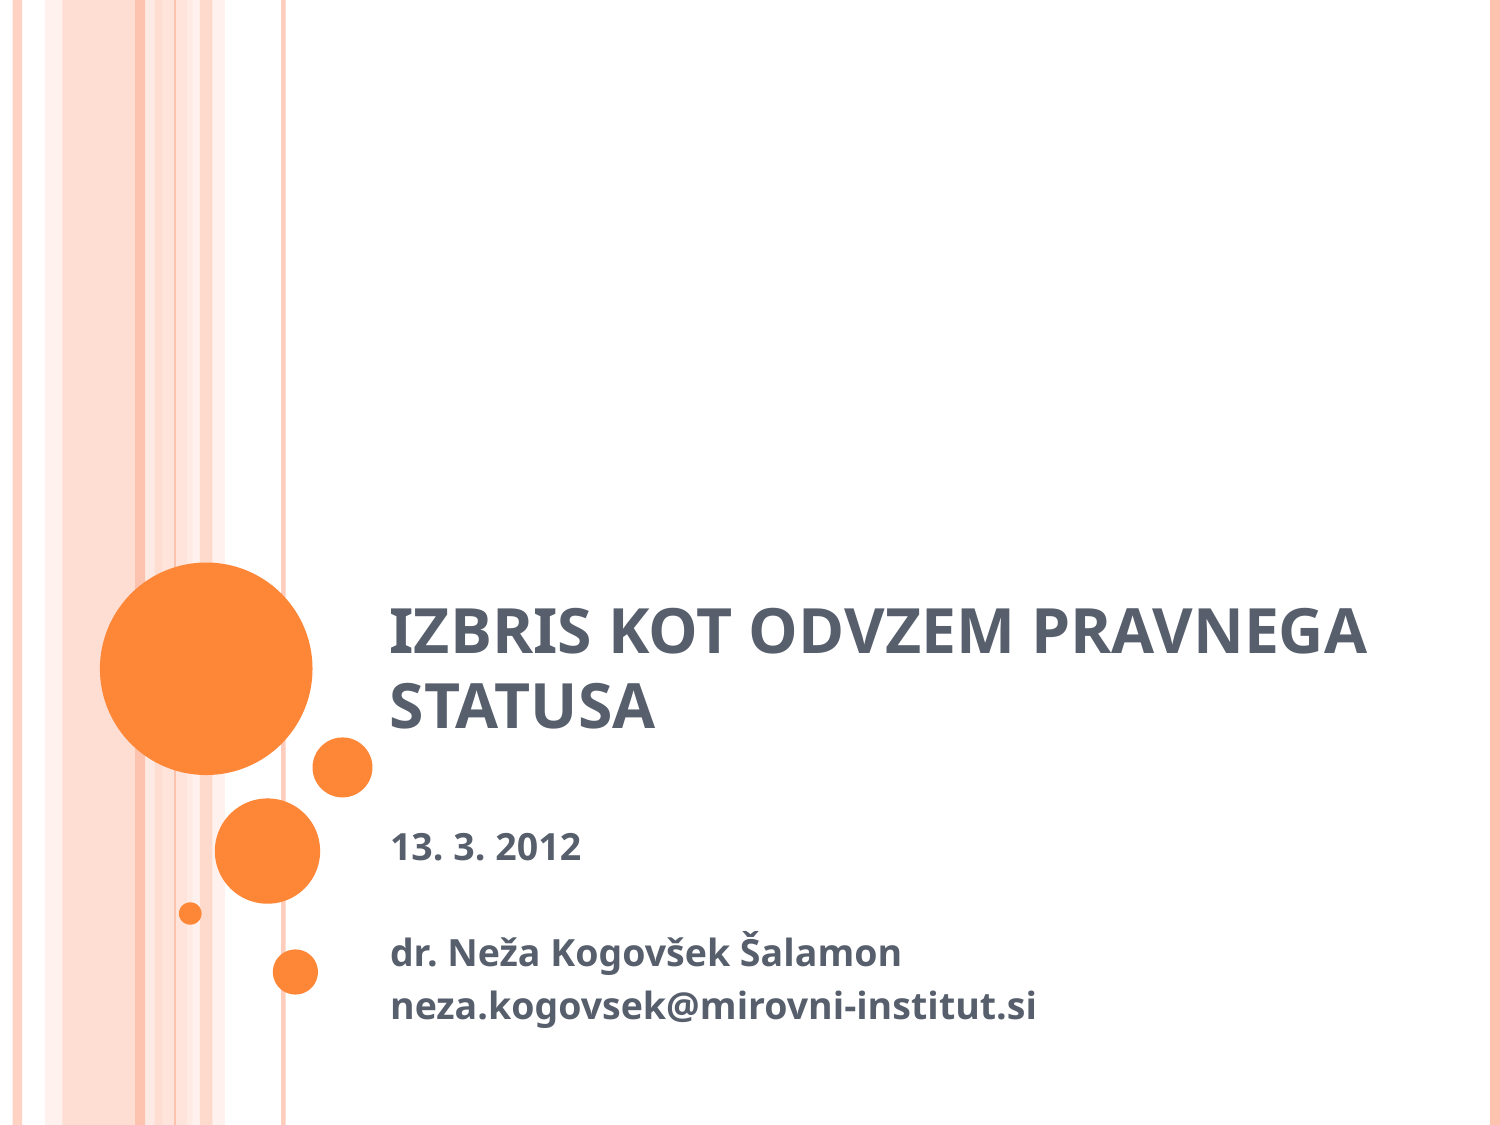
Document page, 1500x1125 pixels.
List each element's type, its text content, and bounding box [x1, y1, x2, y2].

title IZBRIS KOT ODVZEM PRAVNEGA STATUSA [374, 512, 1388, 820]
text_box 13. 3. 2012 dr. Neža Kogovšek Šalamon neza.kogovsek@mirovni-institut.si [374, 820, 1388, 1046]
